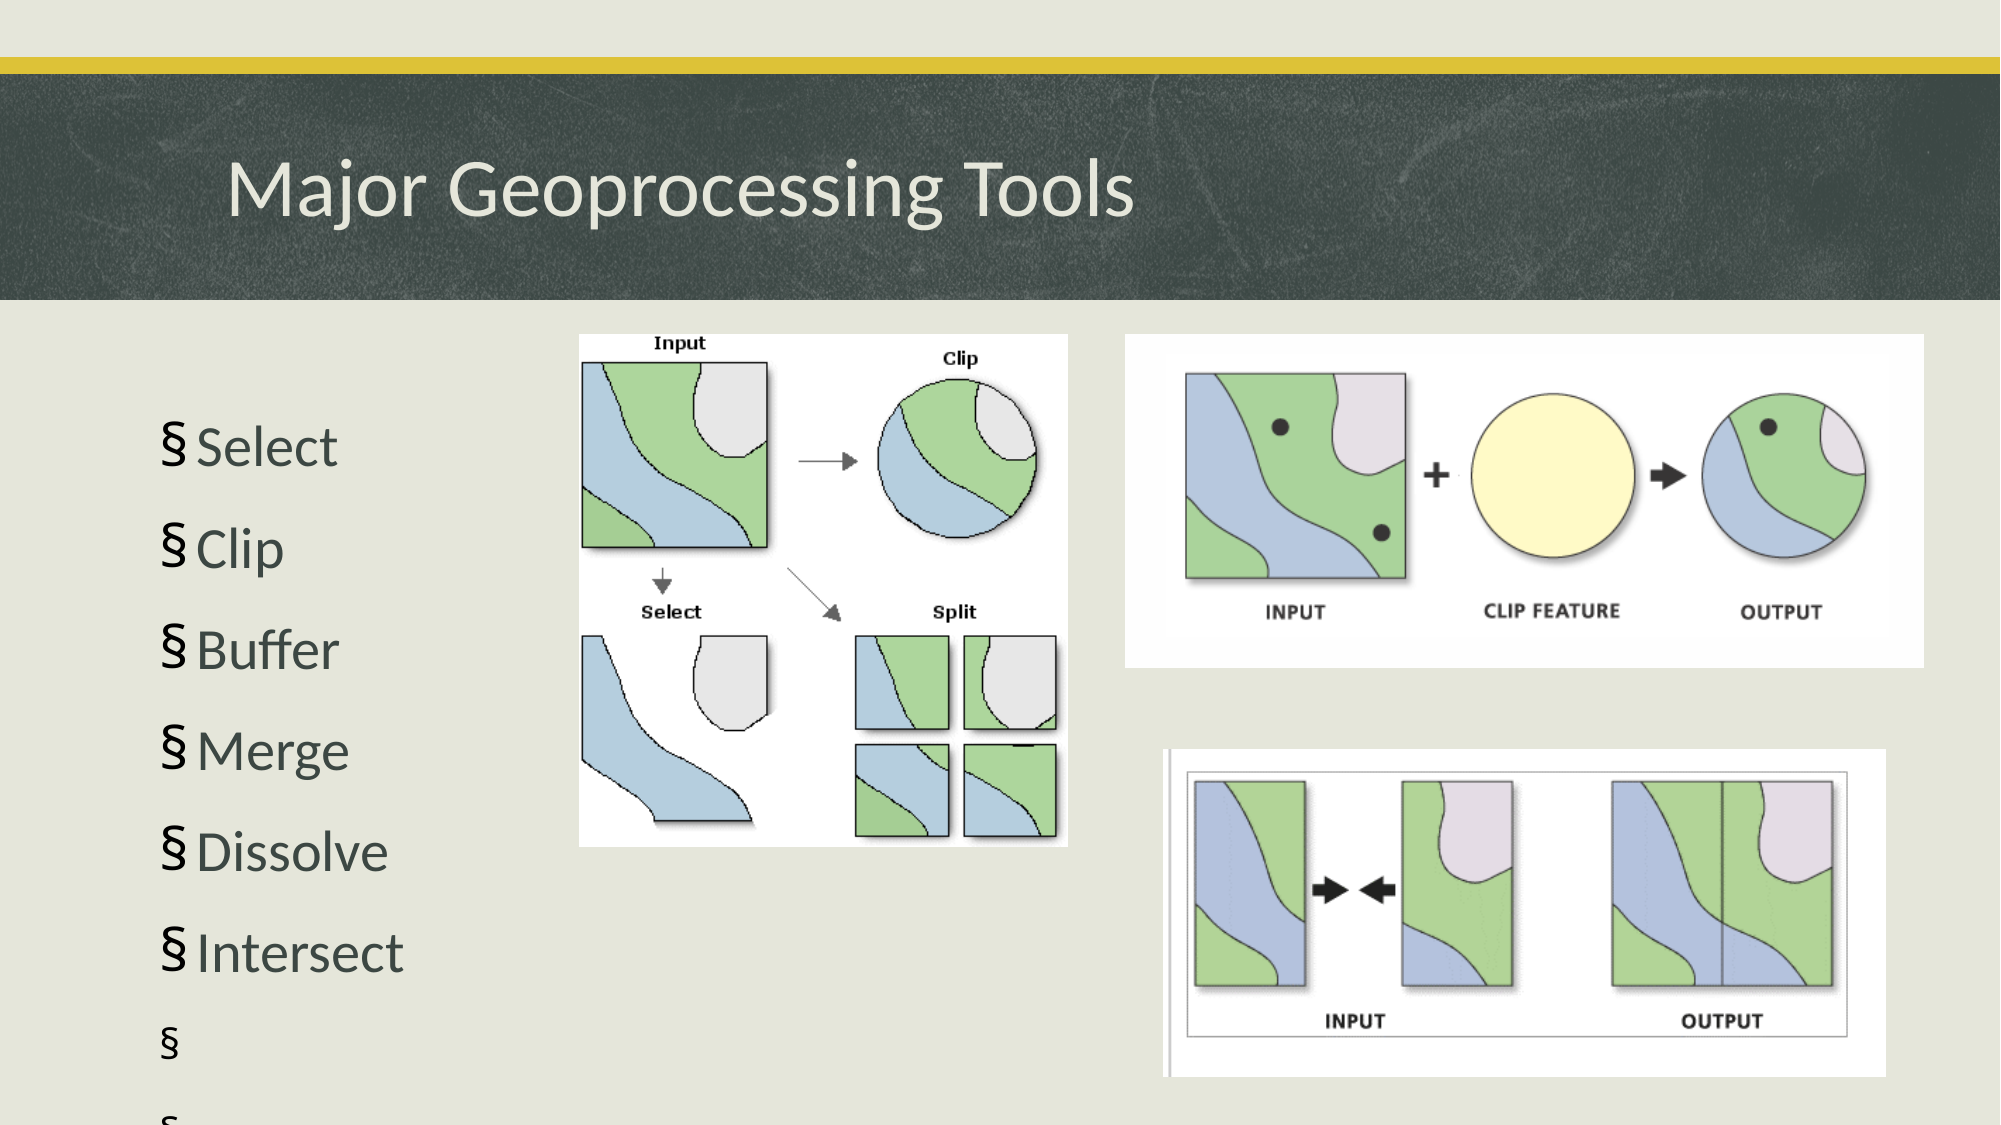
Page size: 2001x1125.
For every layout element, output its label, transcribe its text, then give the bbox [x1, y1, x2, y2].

list Select Clip Buffer Merge Dissolve Intersect [144, 401, 957, 1125]
picture [1163, 749, 1886, 1077]
title Major Geoprocessing Tools [210, 76, 1790, 300]
picture [1125, 334, 1924, 668]
picture [579, 334, 1068, 847]
